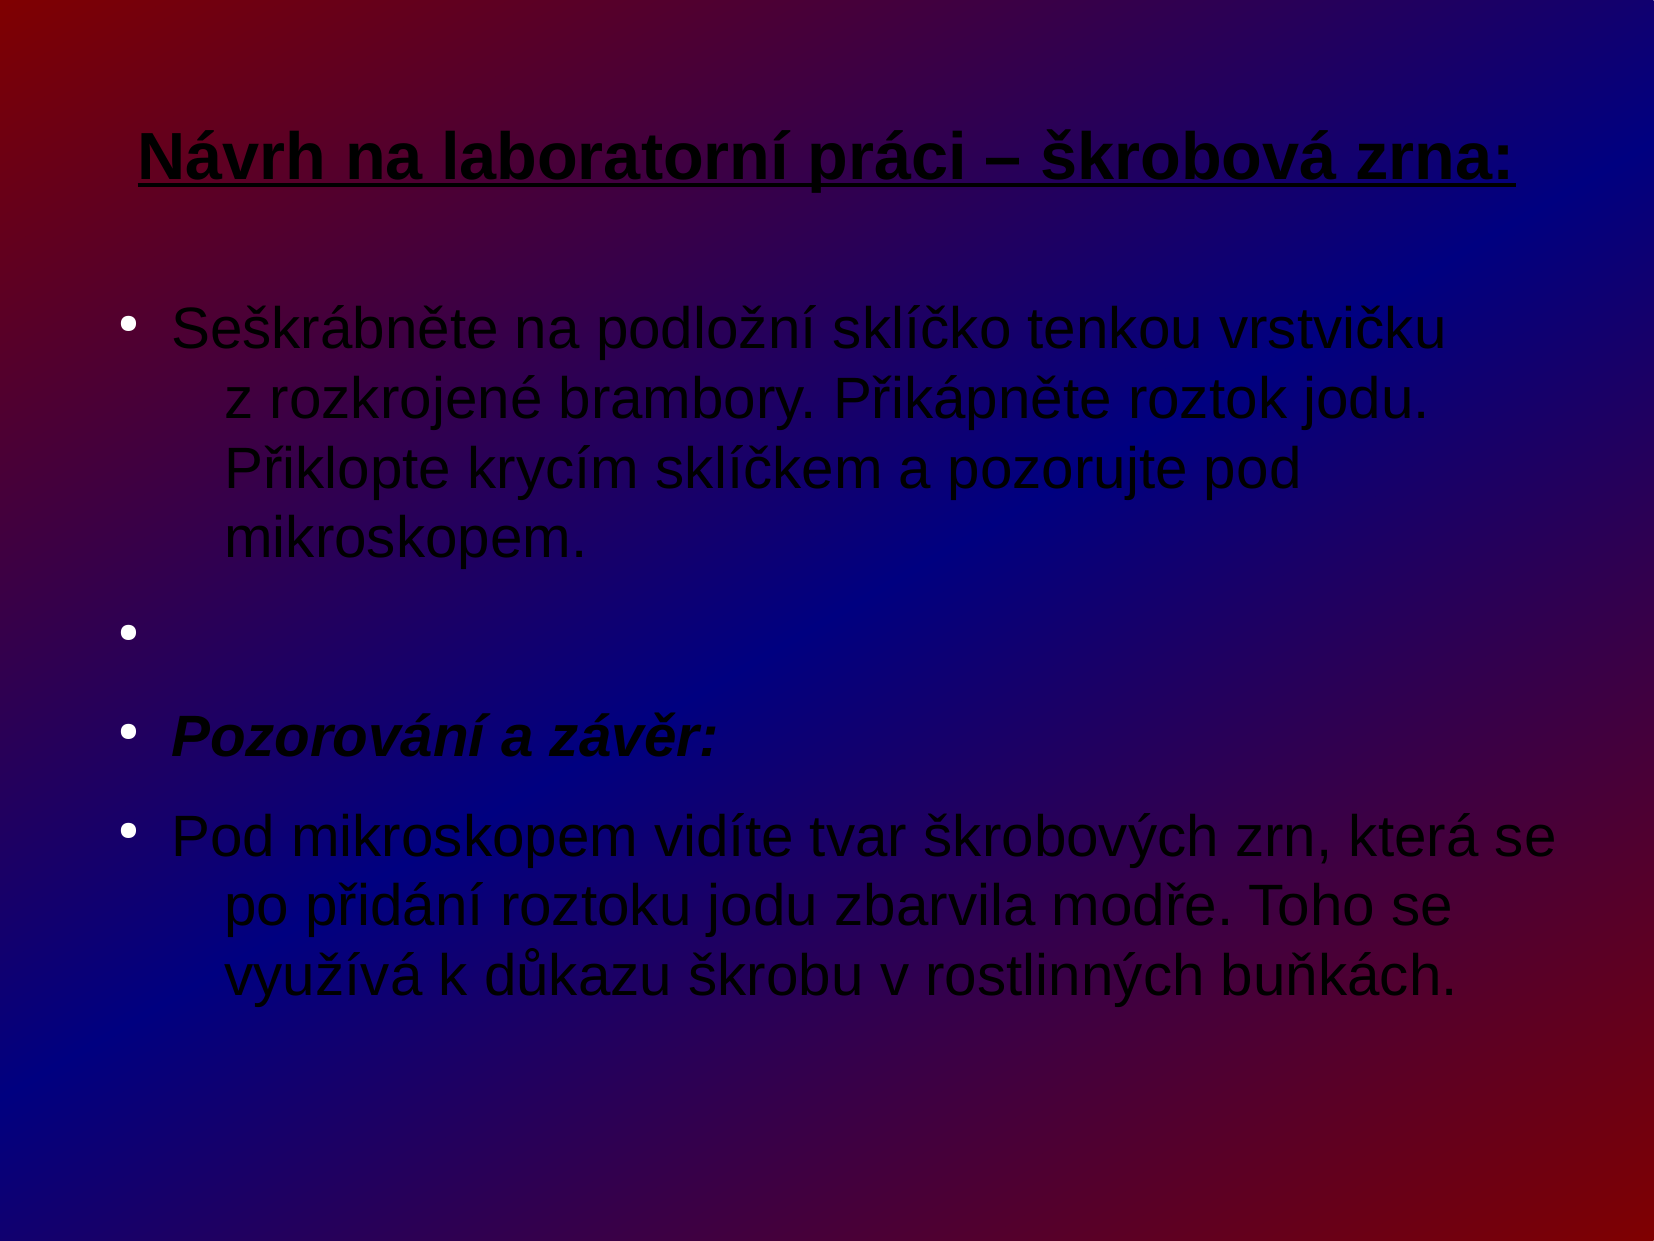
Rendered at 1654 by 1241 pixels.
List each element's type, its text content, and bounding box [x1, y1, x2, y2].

title Návrh na laboratorní práci – škrobová zrna: [82, 49, 1571, 257]
list Seškrábněte na podložní sklíčko tenkou vrstvičku z rozkrojené brambory. Přikápněte roztok jodu. Přiklopte krycím sklíčkem a pozorujte pod mikroskopem. Pozorování a závěr: Pod mikroskopem vidíte tvar škrobových zrn, která se po přidání roztoku jodu zbarvila modře. Toho se využívá k důkazu škrobu v rostlinných buňkách. [82, 290, 1571, 1109]
